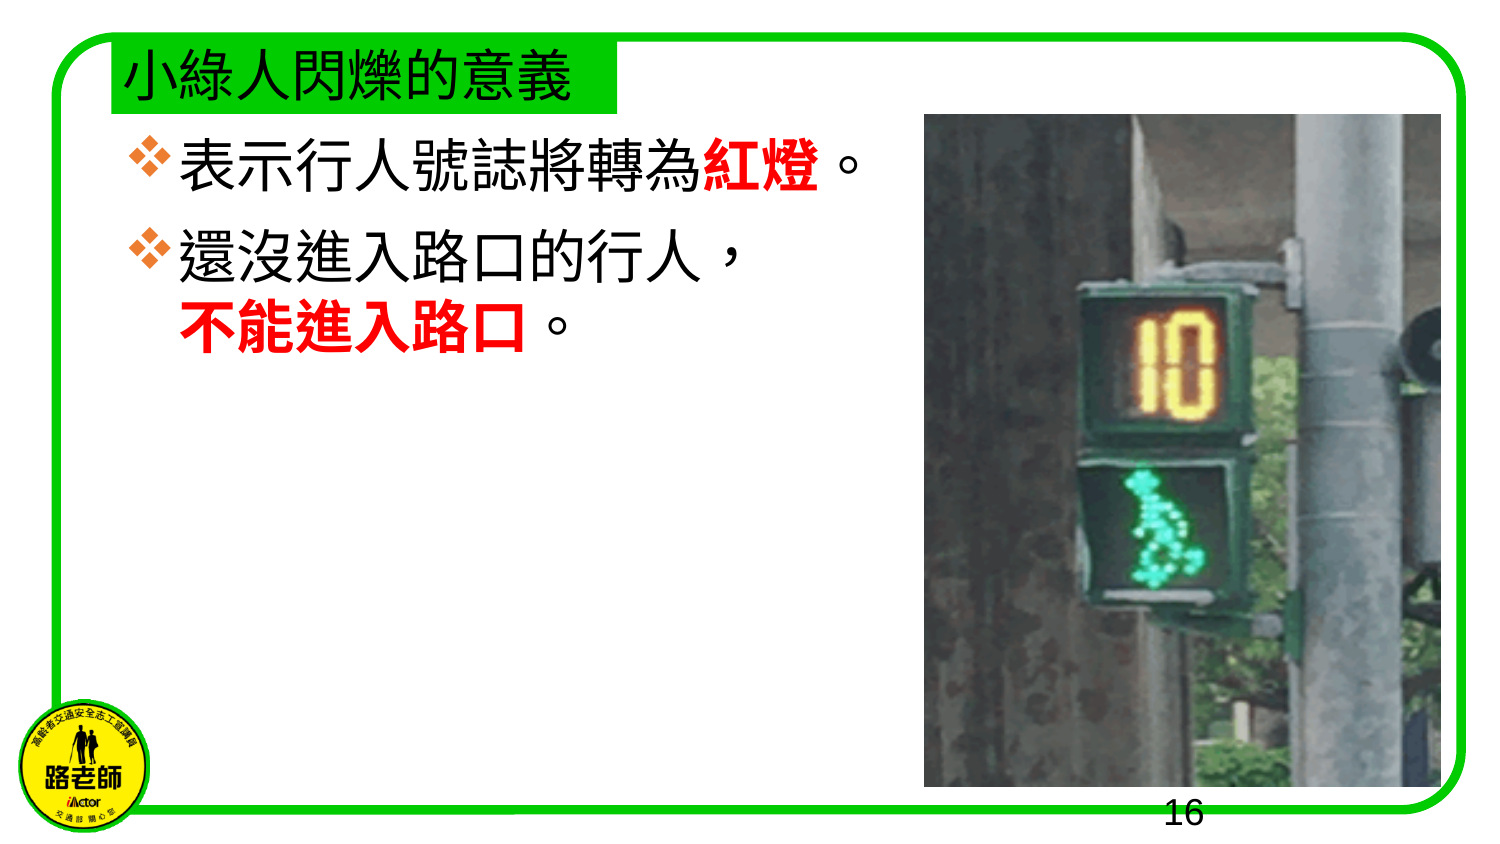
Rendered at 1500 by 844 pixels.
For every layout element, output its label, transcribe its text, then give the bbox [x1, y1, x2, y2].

text_box 小綠人閃爍的意義 [111, 34, 618, 114]
picture [17, 699, 150, 833]
text_box 表示行人號誌將轉為紅燈。 還沒進入路口的行人， 不能進入路口。 [112, 123, 924, 746]
text_box <編號> [1151, 787, 1490, 833]
picture [924, 114, 1441, 787]
